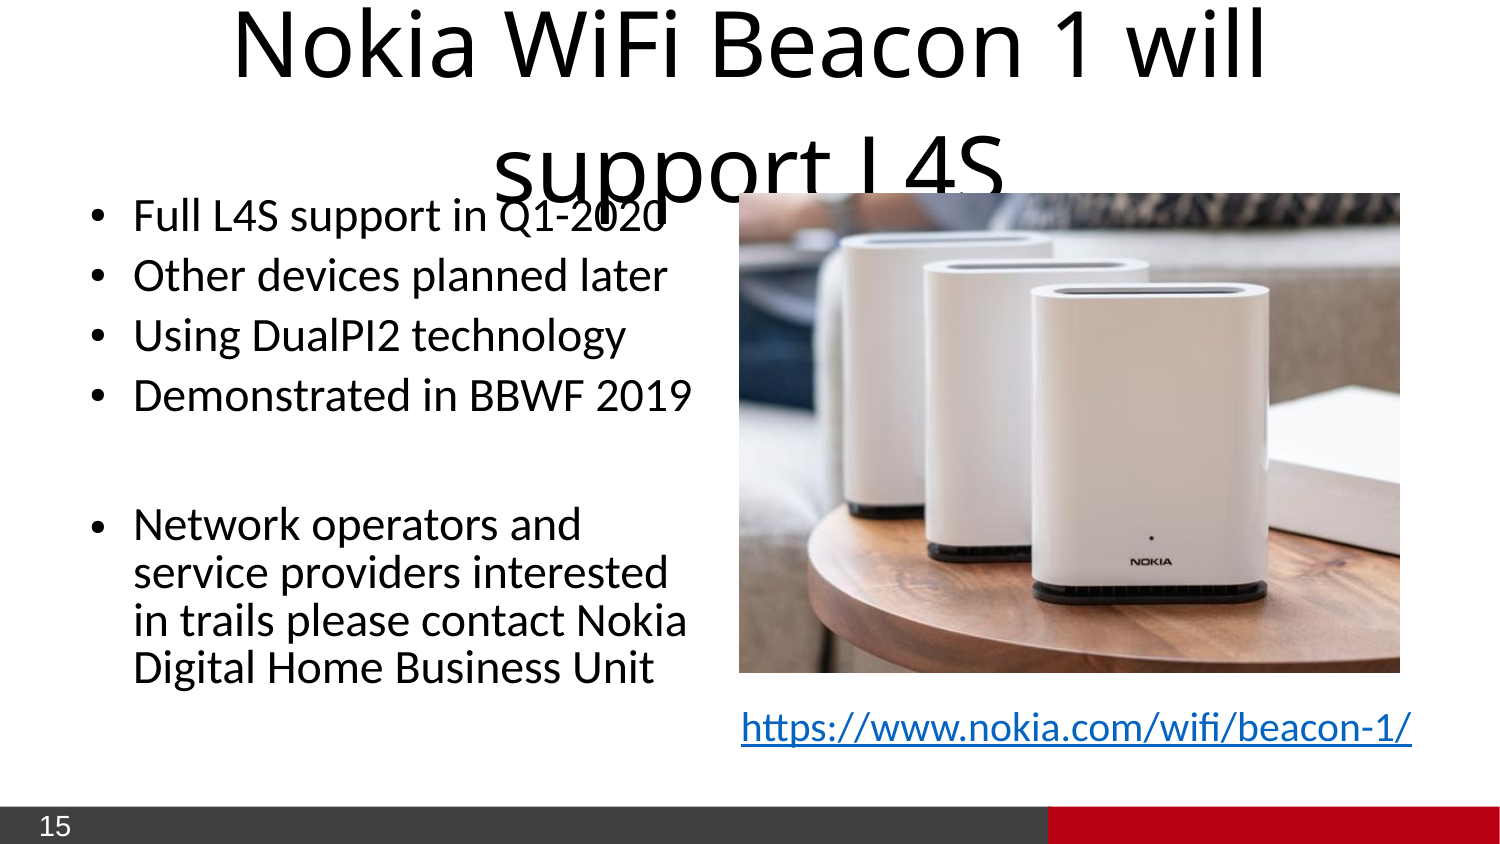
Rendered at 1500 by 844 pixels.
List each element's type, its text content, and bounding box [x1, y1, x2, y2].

picture [739, 193, 1400, 673]
list Full L4S support in Q1-2020 Other devices planned later Using DualPI2 technology Demonstrated in BBWF 2019 Network operators and service providers interested in trails please contact Nokia Digital Home Business Unit [75, 197, 710, 708]
text_box https://www.nokia.com/wifi/beacon-1/ [726, 692, 1438, 757]
title Nokia WiFi Beacon 1 will support L4S [60, 12, 1441, 196]
